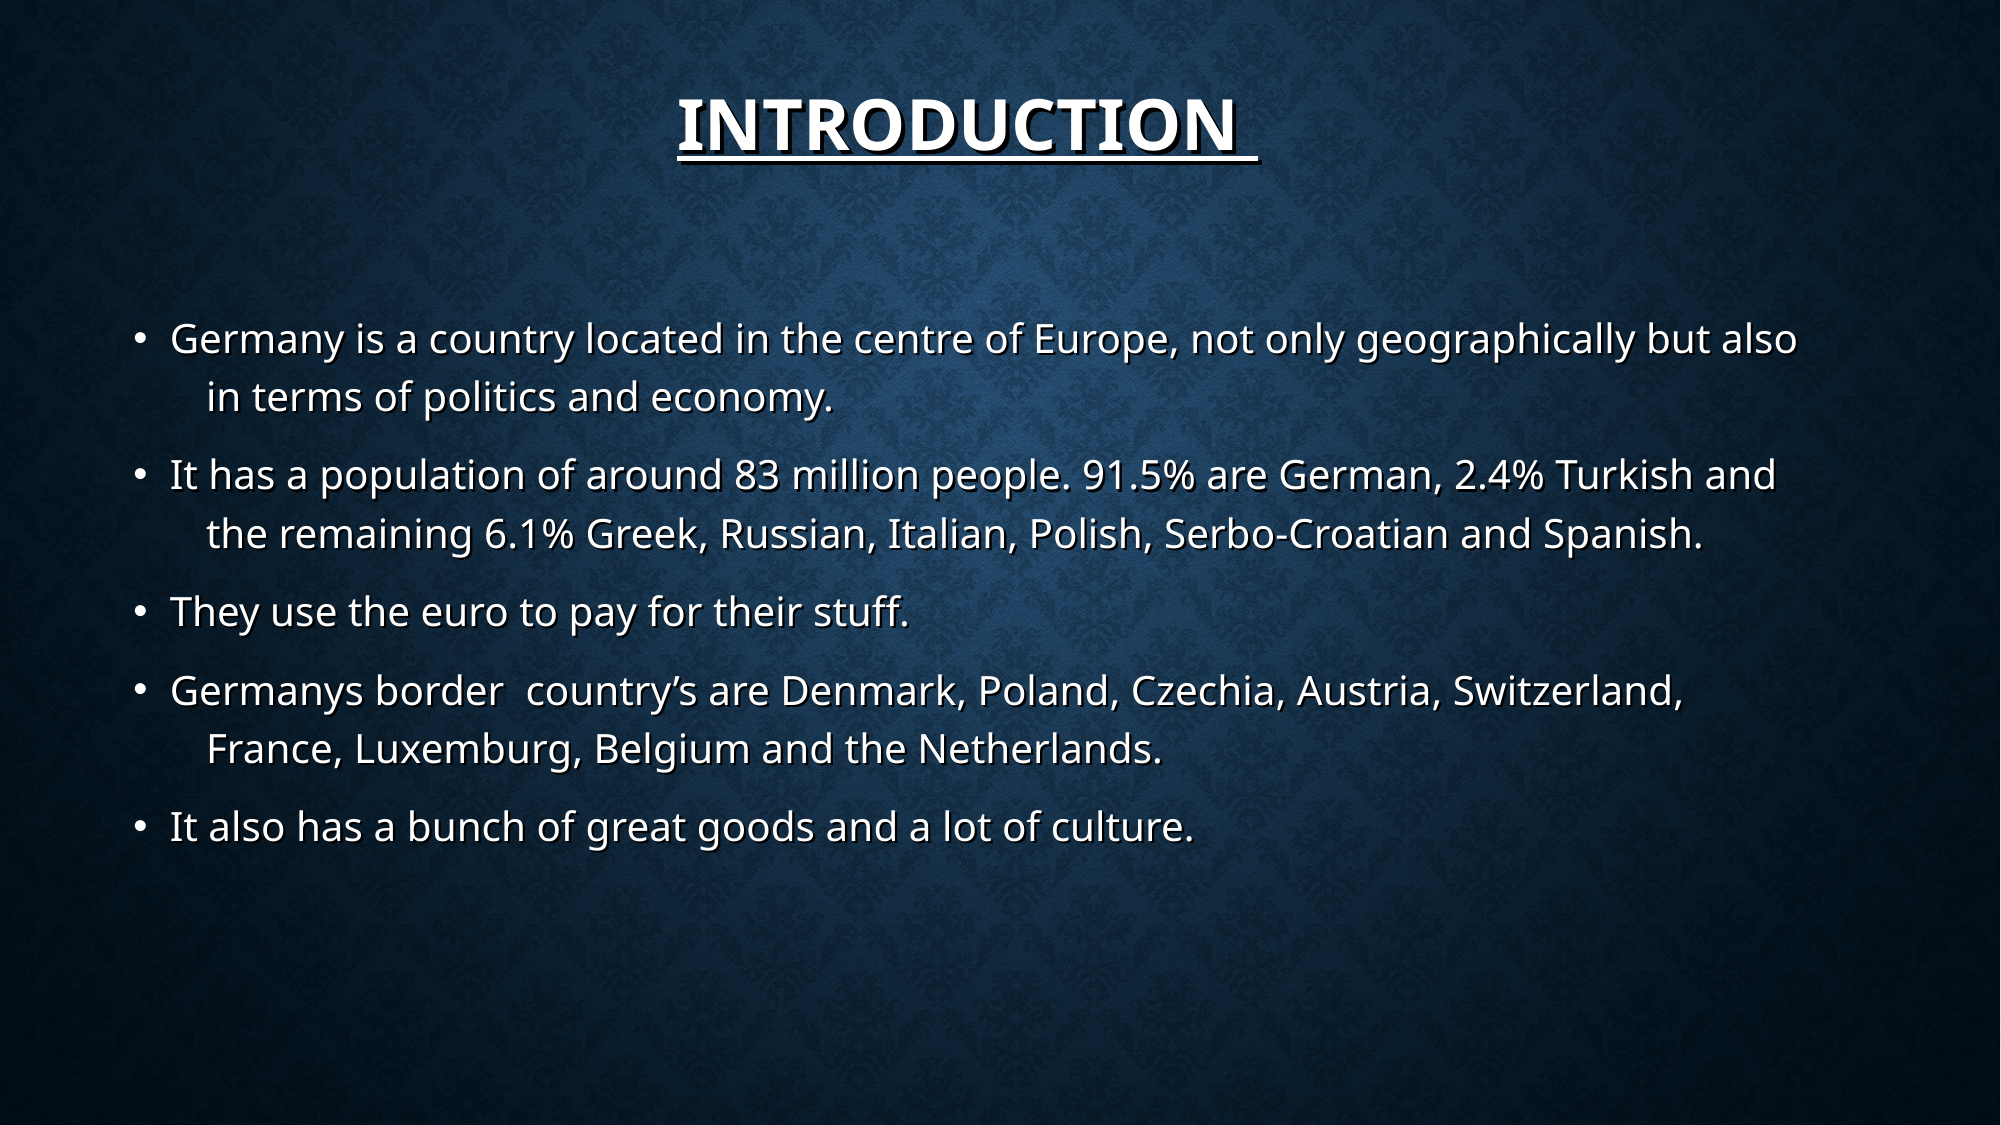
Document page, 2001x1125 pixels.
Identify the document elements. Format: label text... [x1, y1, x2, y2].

list Germany is a country located in the centre of Europe, not only geographically but also in terms of politics and economy. It has a population of around 83 million people. 91.5% are German, 2.4% Turkish and the remaining 6.1% Greek, Russian, Italian, Polish, Serbo-Croatian and Spanish. They use the euro to pay for their stuff. Germanys border country’s are Denmark, Poland, Czechia, Austria, Switzerland, France, Luxemburg, Belgium and the Netherlands. It also has a bunch of great goods and a lot of culture. [118, 295, 1817, 902]
title Introduction [118, 18, 1817, 237]
